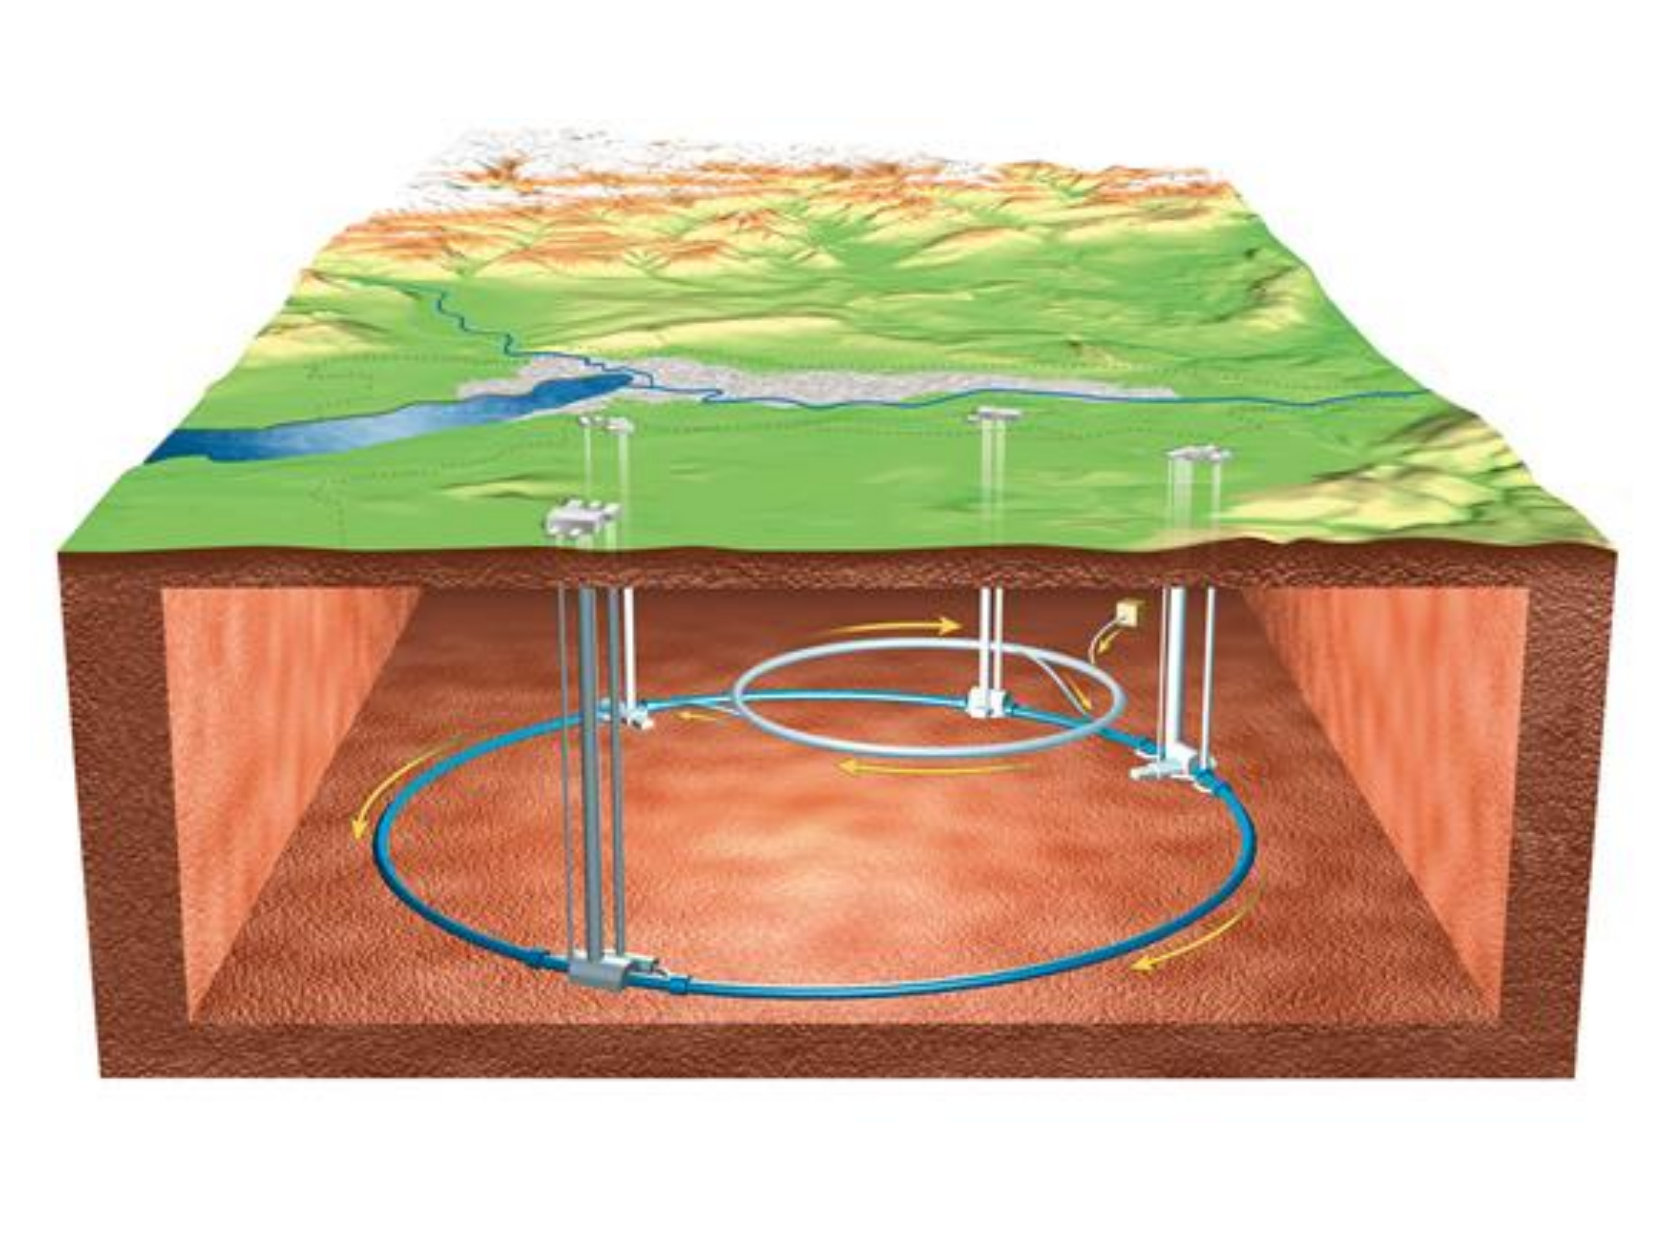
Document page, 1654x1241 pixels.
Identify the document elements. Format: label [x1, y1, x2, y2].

picture [30, 118, 1636, 1123]
